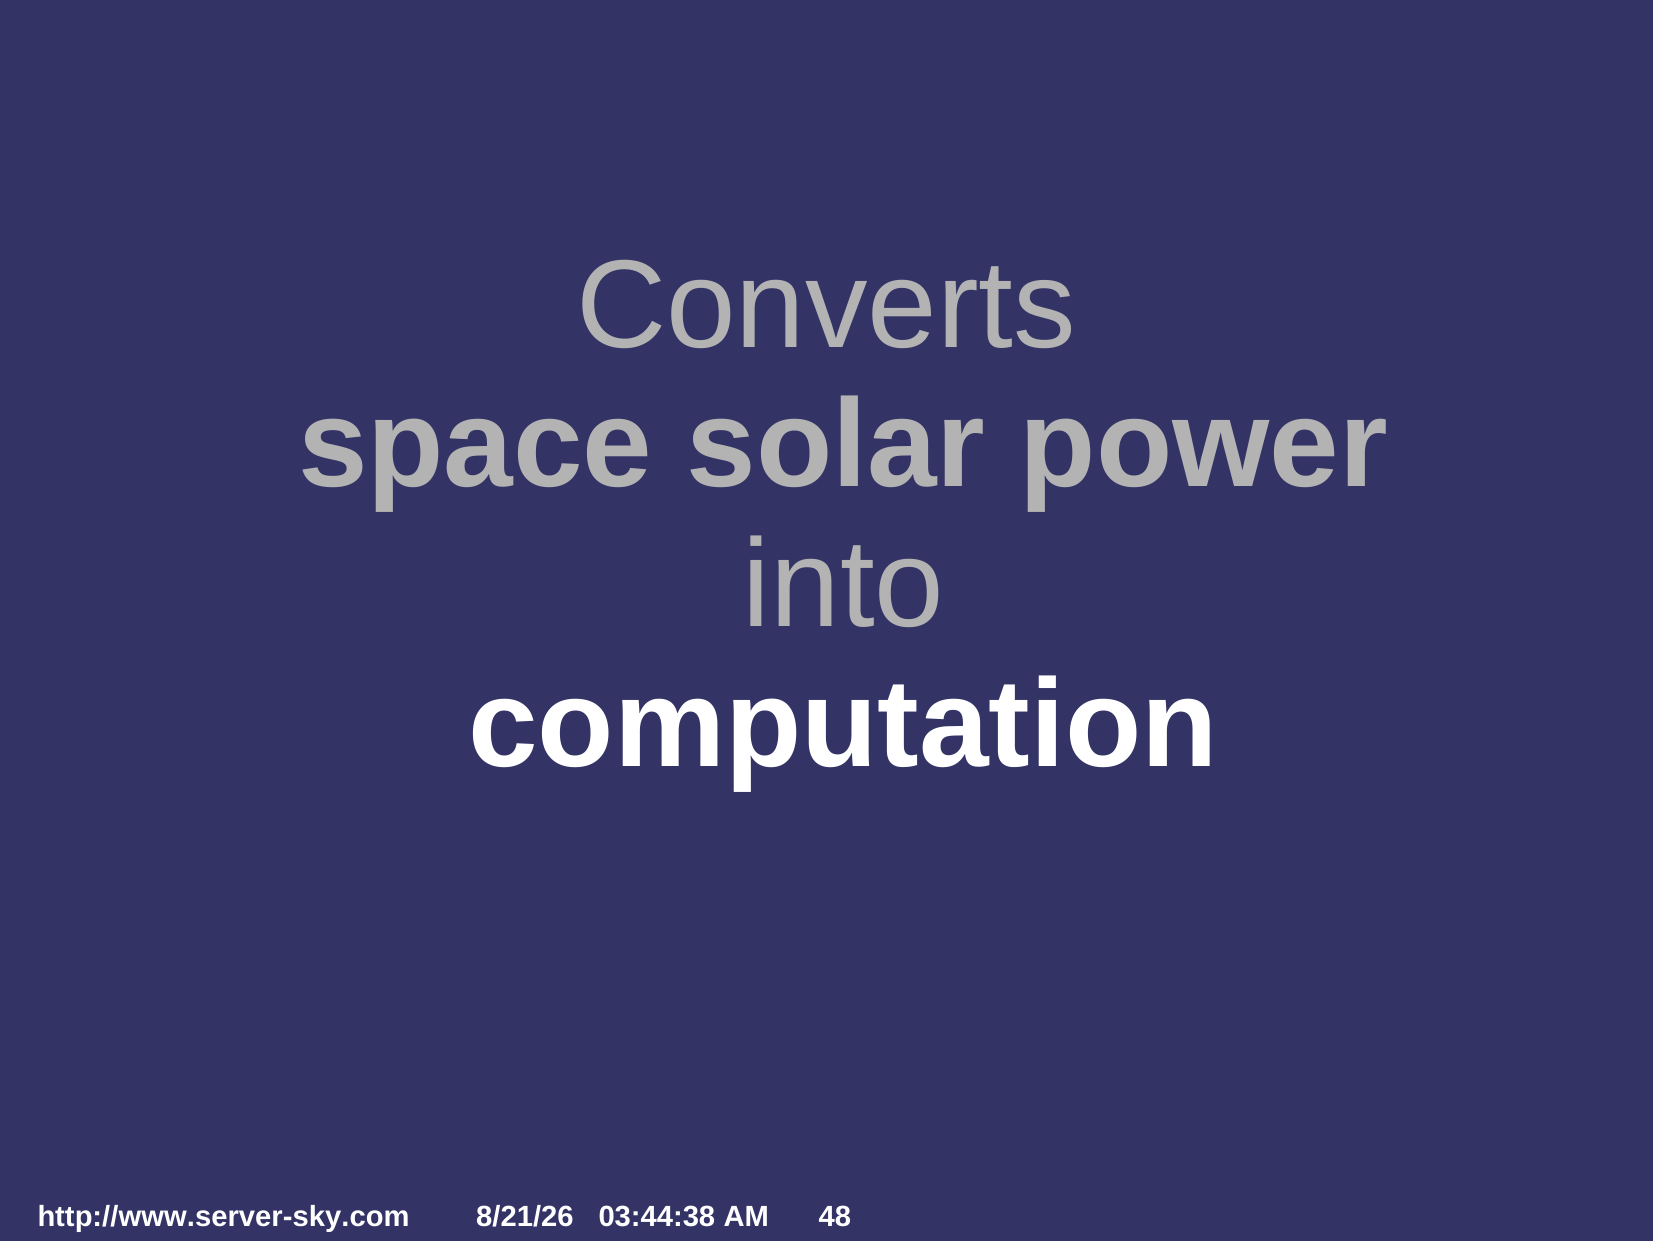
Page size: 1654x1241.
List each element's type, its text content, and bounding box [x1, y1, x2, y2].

list Converts space solar power into computation [105, 233, 1571, 985]
